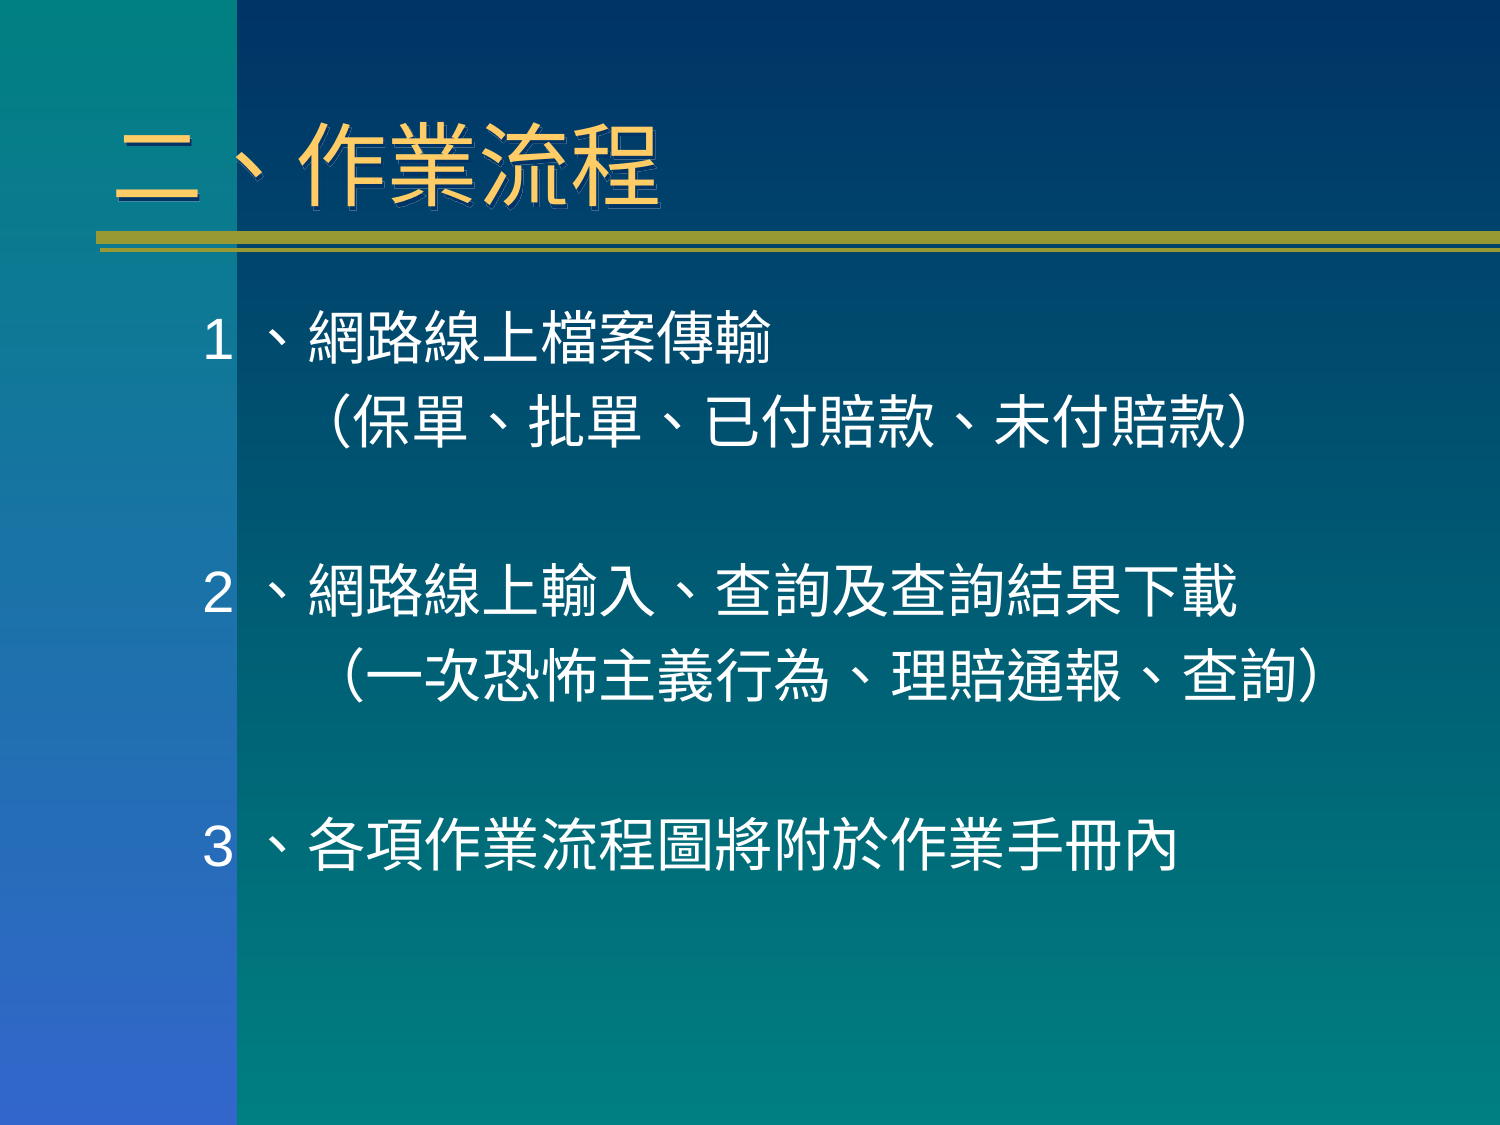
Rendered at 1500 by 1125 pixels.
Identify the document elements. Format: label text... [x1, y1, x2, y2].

title 二、作業流程 [96, 43, 1463, 225]
list 1、網路線上檔案傳輸 （保單、批單、已付賠款、未付賠款） 2、網路線上輸入、查詢及查詢結果下載 （一次恐怖主義行為、理賠通報、查詢） 3、各項作業流程圖將附於作業手冊內 [187, 293, 1463, 1013]
